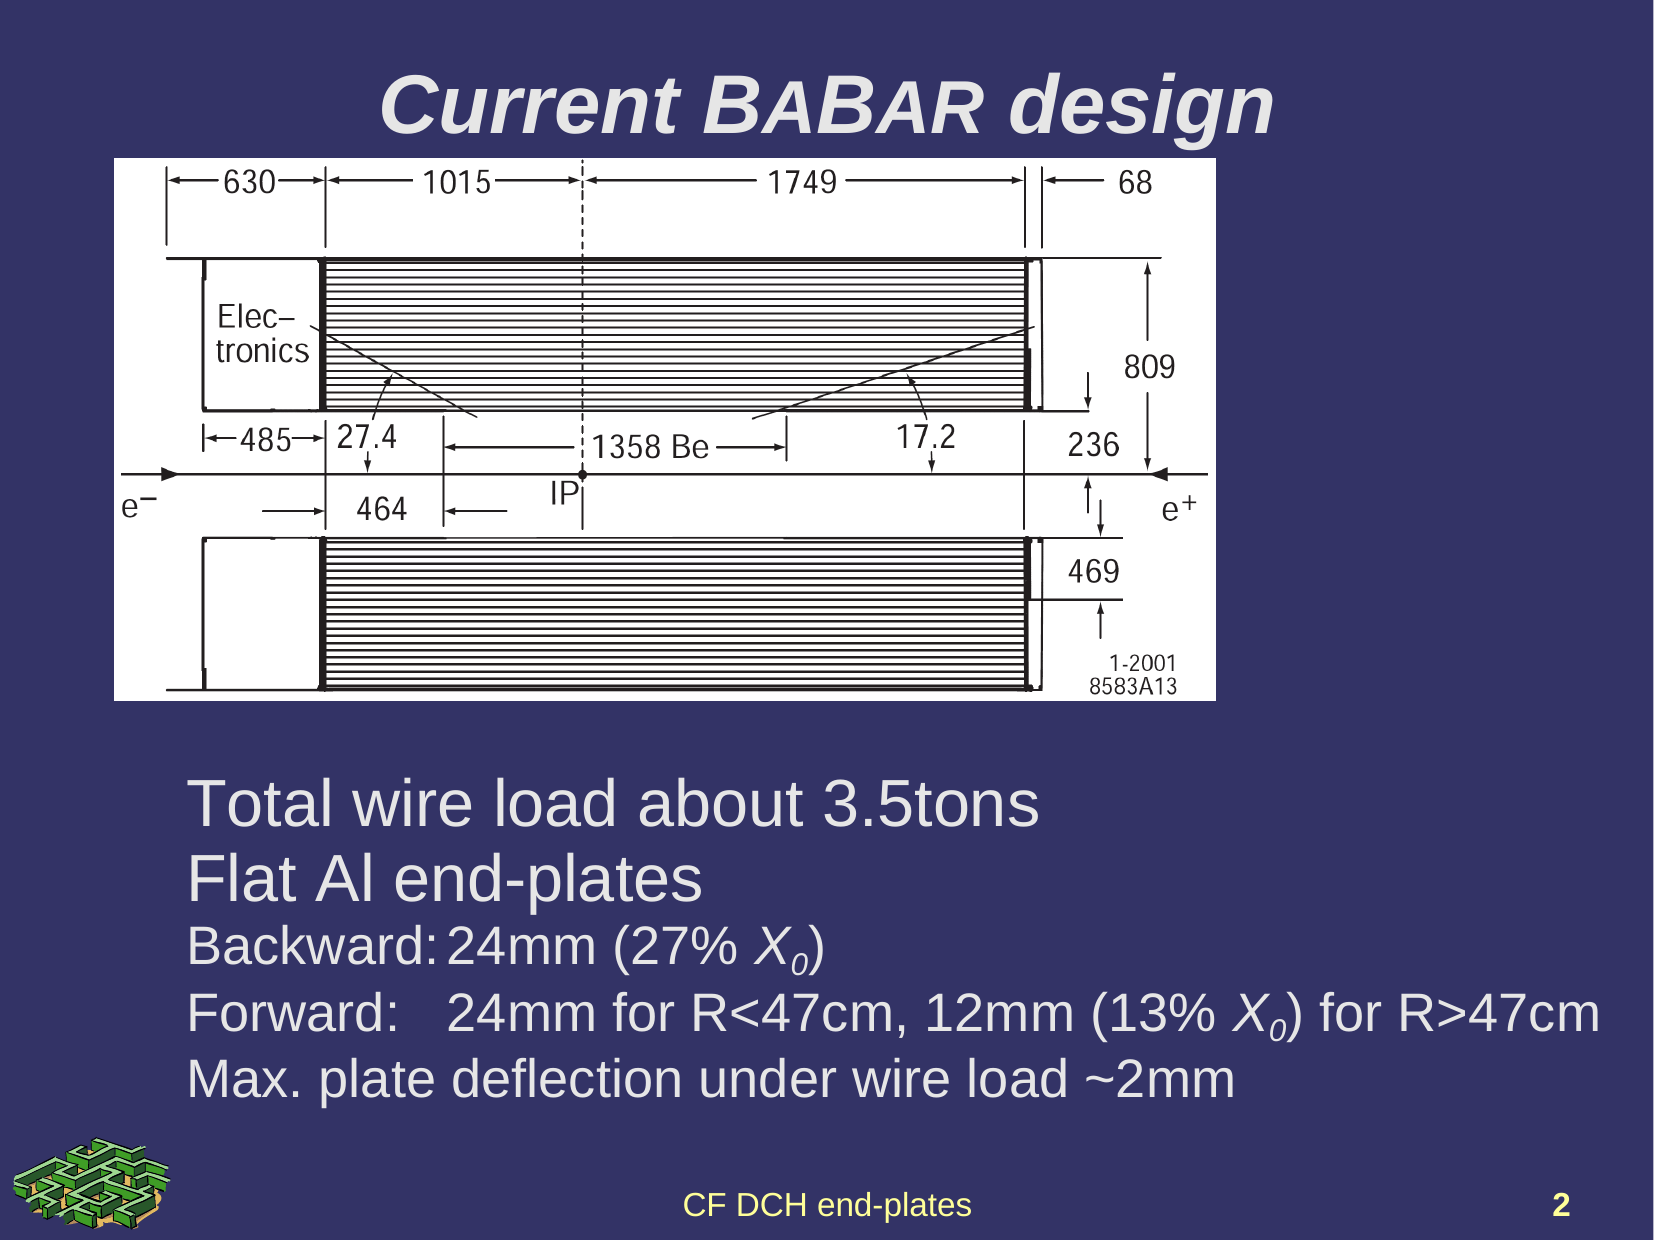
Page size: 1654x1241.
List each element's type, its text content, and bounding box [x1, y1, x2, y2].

picture [114, 158, 1216, 701]
subtitle Total wire load about 3.5tons Flat Al end-plates Backward: 24mm (27% X0) Forward: 24mm for R<47cm, 12mm (13% X0) for R>47cm Max. plate deflection under wire load ~2mm [150, 712, 1623, 1163]
title Current BABAR design [121, 25, 1534, 184]
